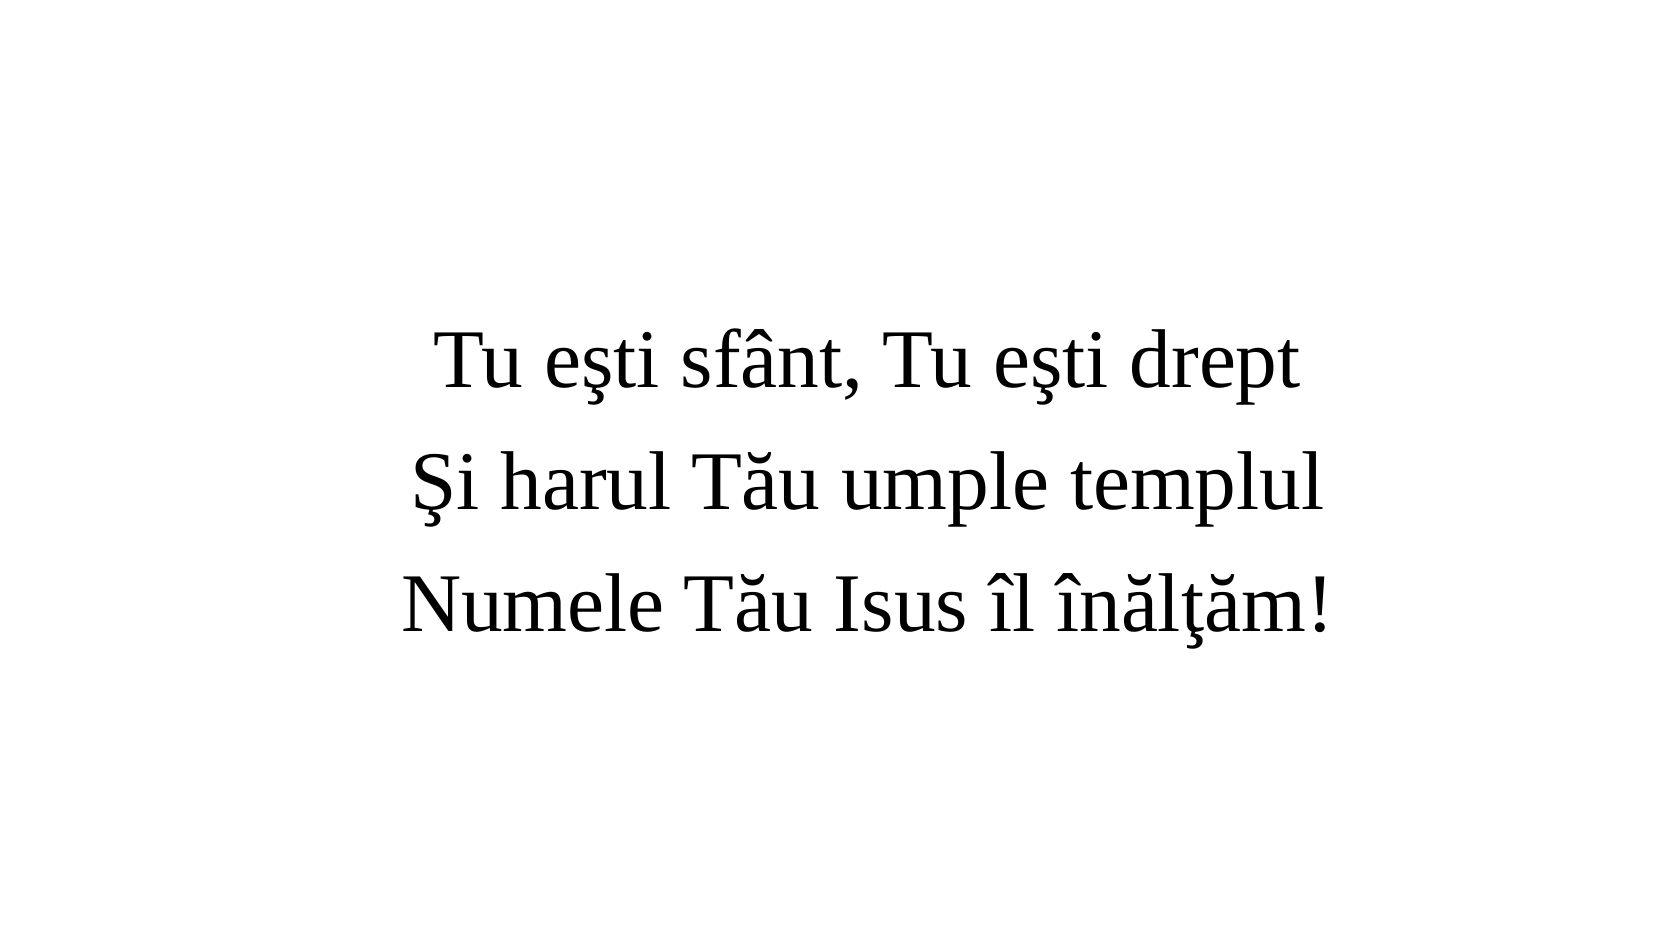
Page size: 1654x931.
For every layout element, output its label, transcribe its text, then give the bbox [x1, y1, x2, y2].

subtitle Tu eşti sfânt, Tu eşti drept Şi harul Tău umple templul Numele Tău Isus îl înălţăm! [153, 301, 1583, 651]
